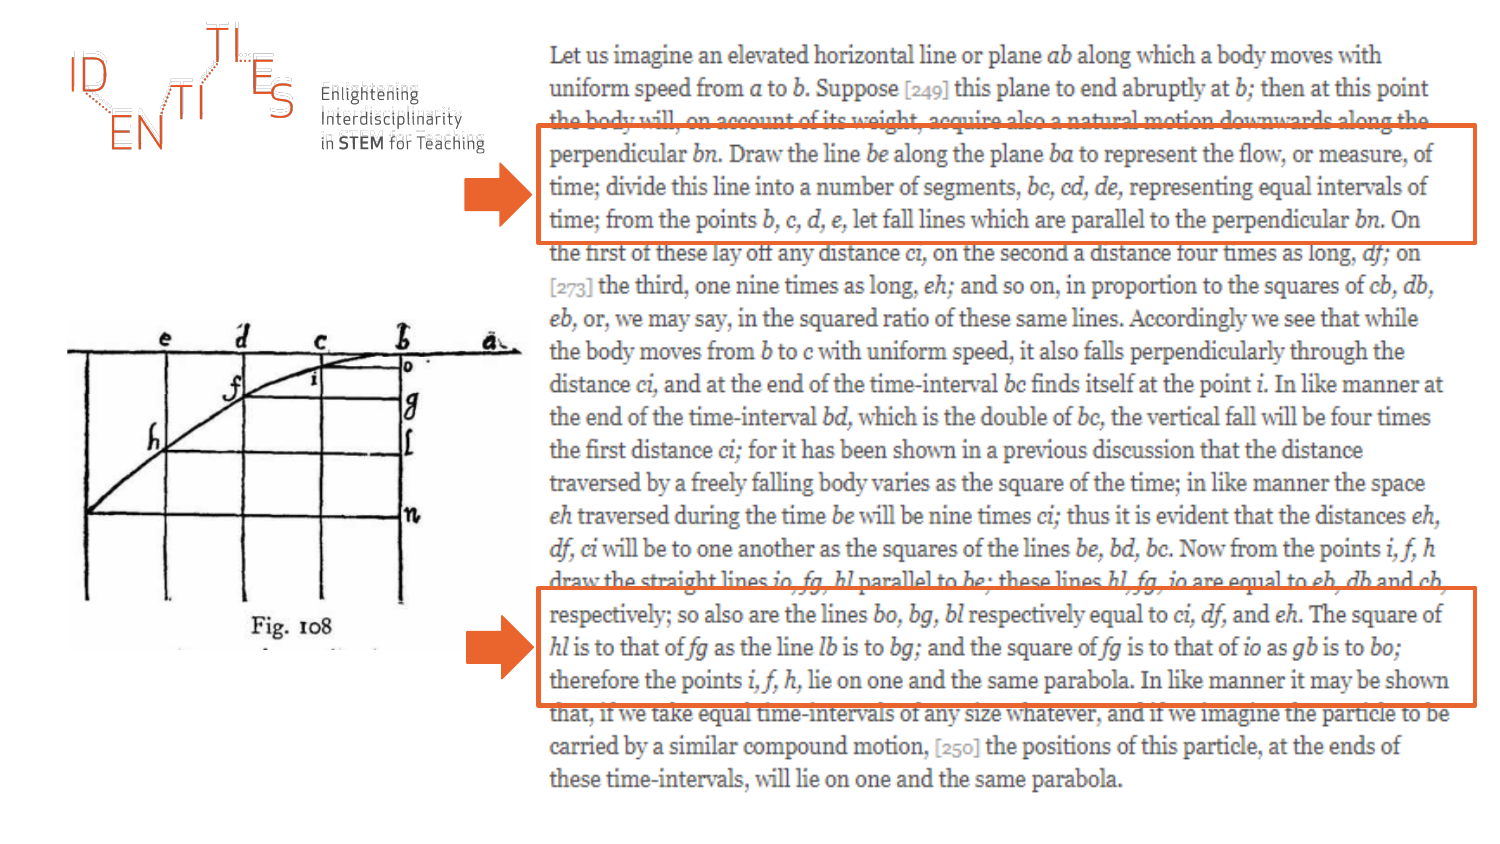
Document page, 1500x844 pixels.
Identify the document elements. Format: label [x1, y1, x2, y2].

text_box [466, 615, 534, 679]
picture [541, 590, 1472, 703]
text_box [465, 163, 532, 227]
picture [50, 36, 1472, 803]
picture [541, 128, 1472, 241]
picture [71, 18, 485, 157]
